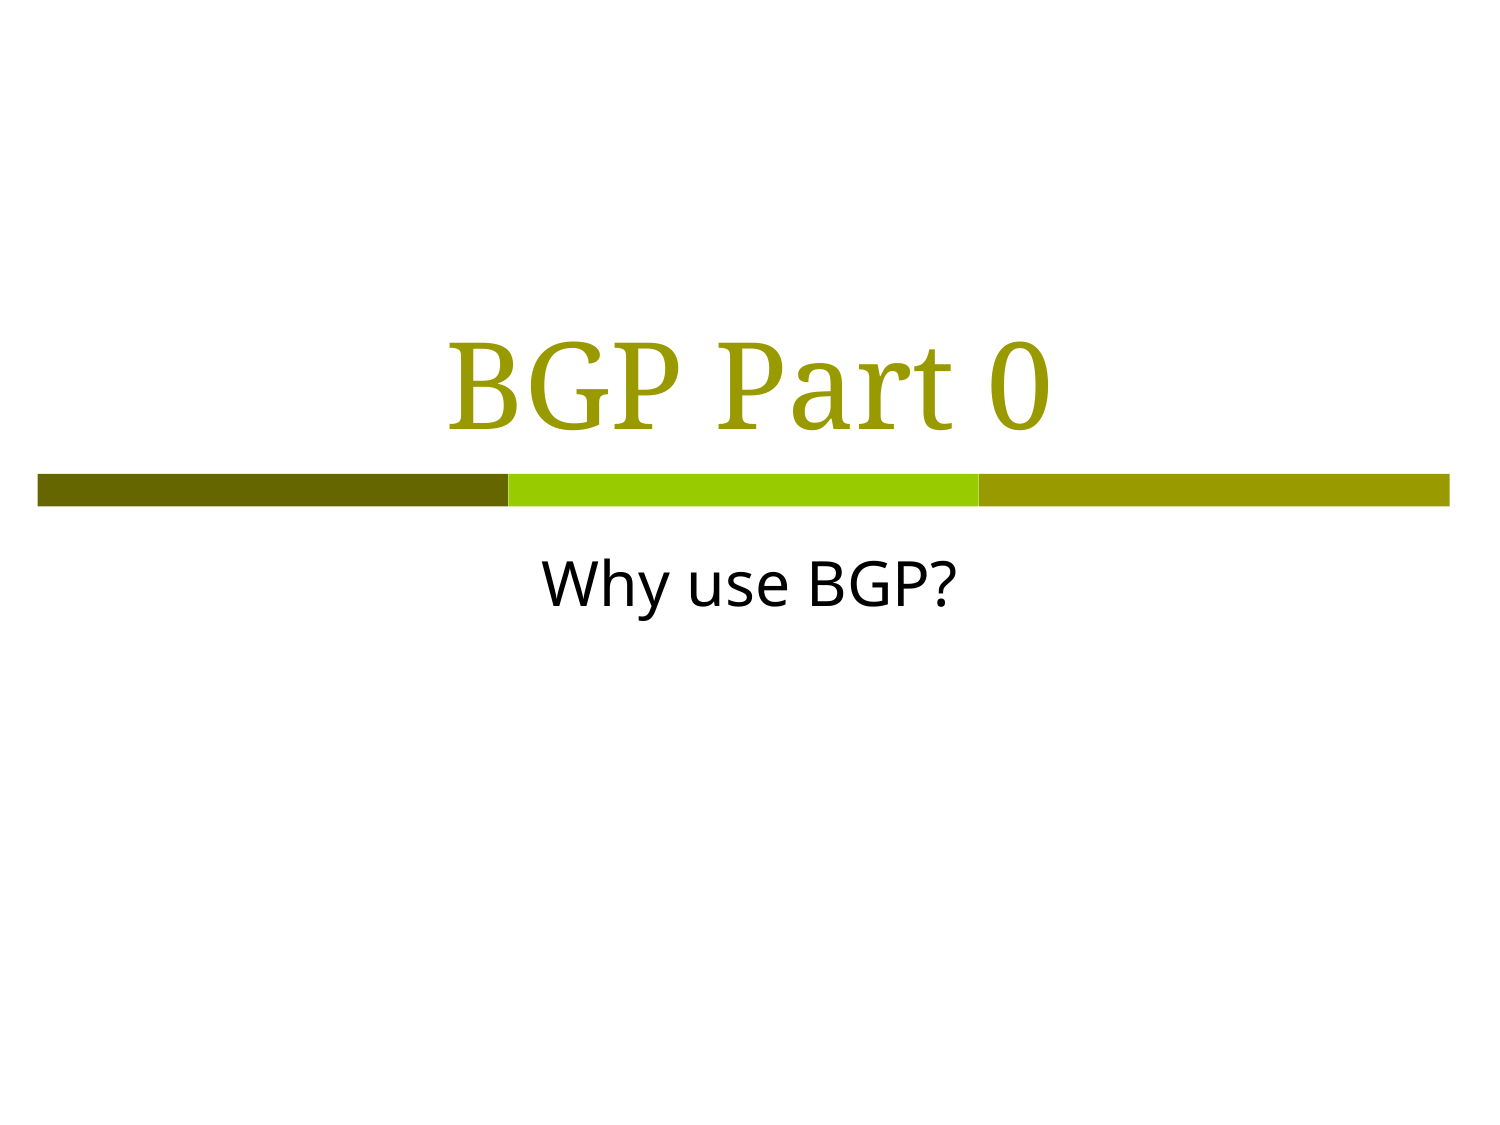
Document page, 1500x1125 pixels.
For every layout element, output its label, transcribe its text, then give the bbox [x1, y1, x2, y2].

title BGP Part 0 [112, 112, 1388, 462]
subtitle Why use BGP? [225, 536, 1276, 899]
